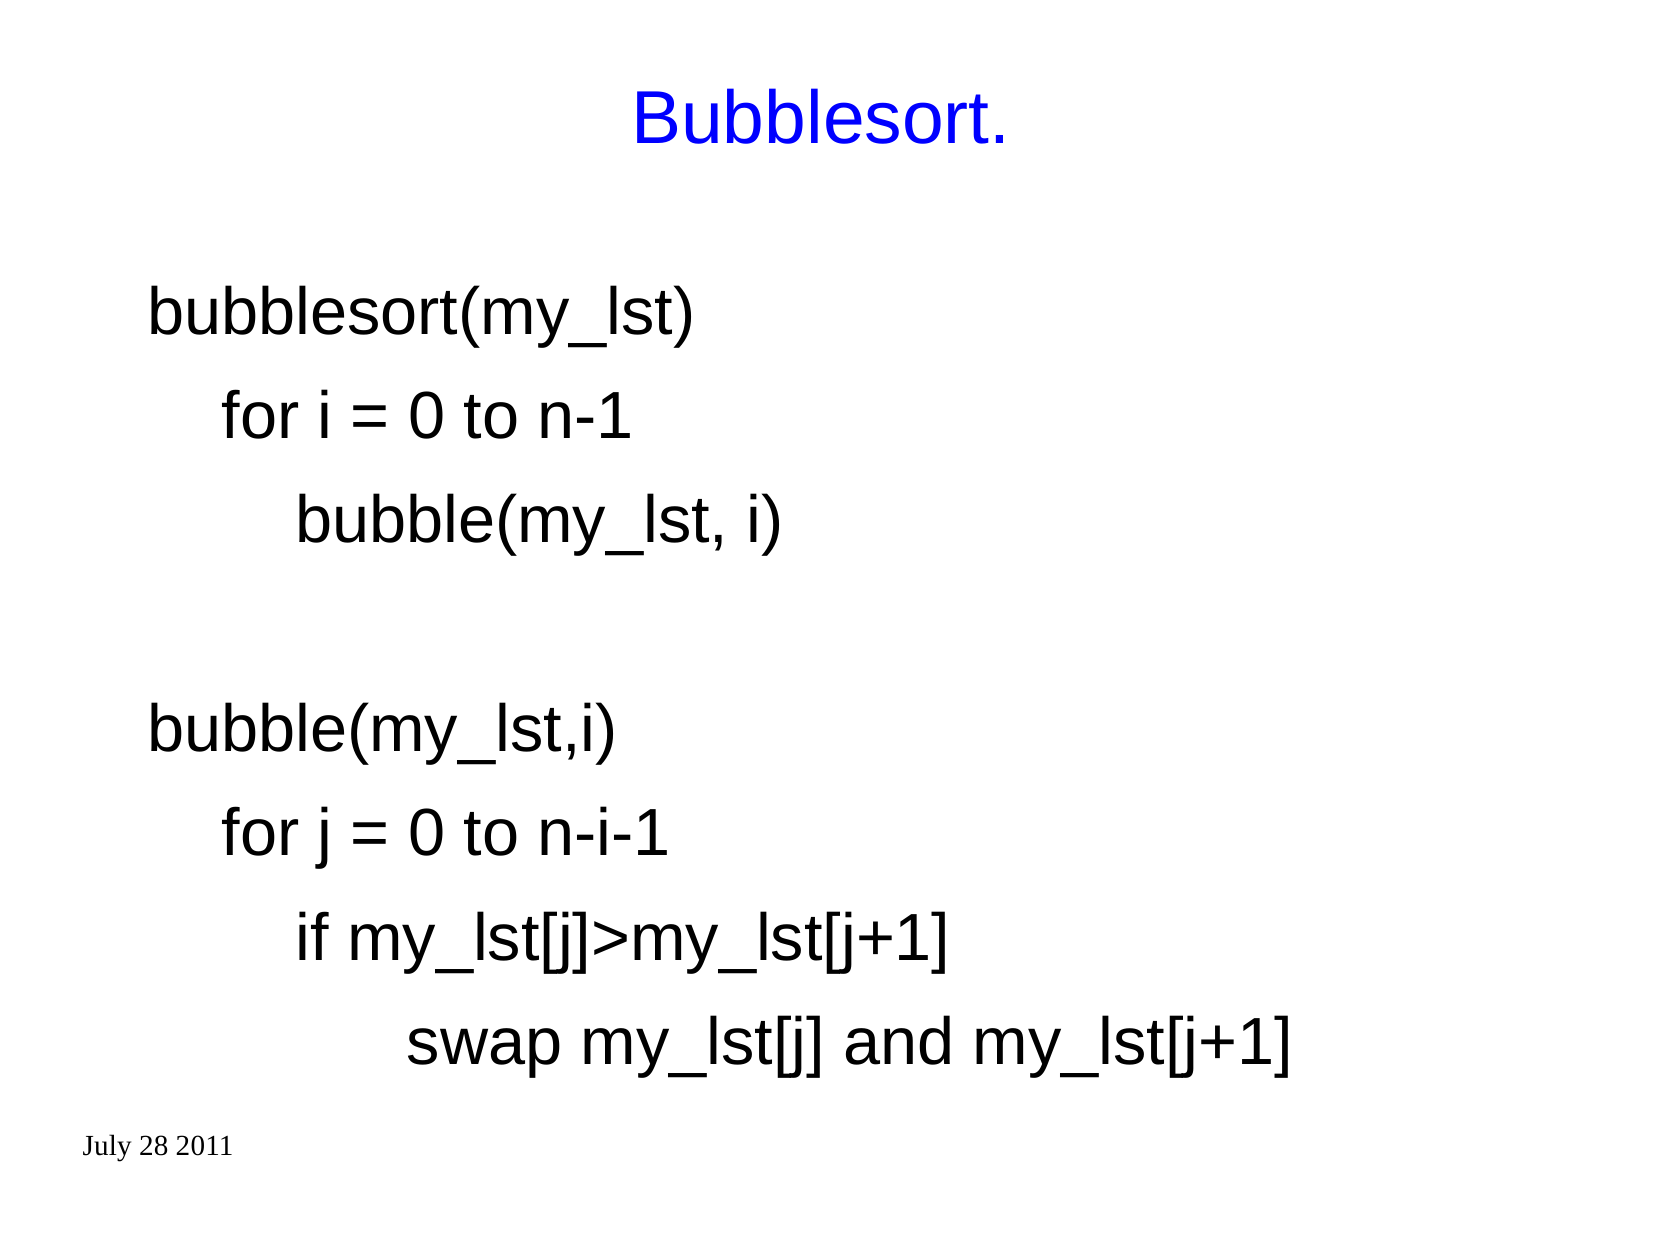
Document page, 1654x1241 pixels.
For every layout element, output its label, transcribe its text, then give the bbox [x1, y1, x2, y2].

list bubblesort(my_lst) for i = 0 to n-1 bubble(my_lst, i) bubble(my_lst,i) for j = 0 to n-i-1 if my_lst[j]>my_lst[j+1] swap my_lst[j] and my_lst[j+1] [76, 274, 1565, 1093]
title Bubblesort. [76, 58, 1565, 178]
